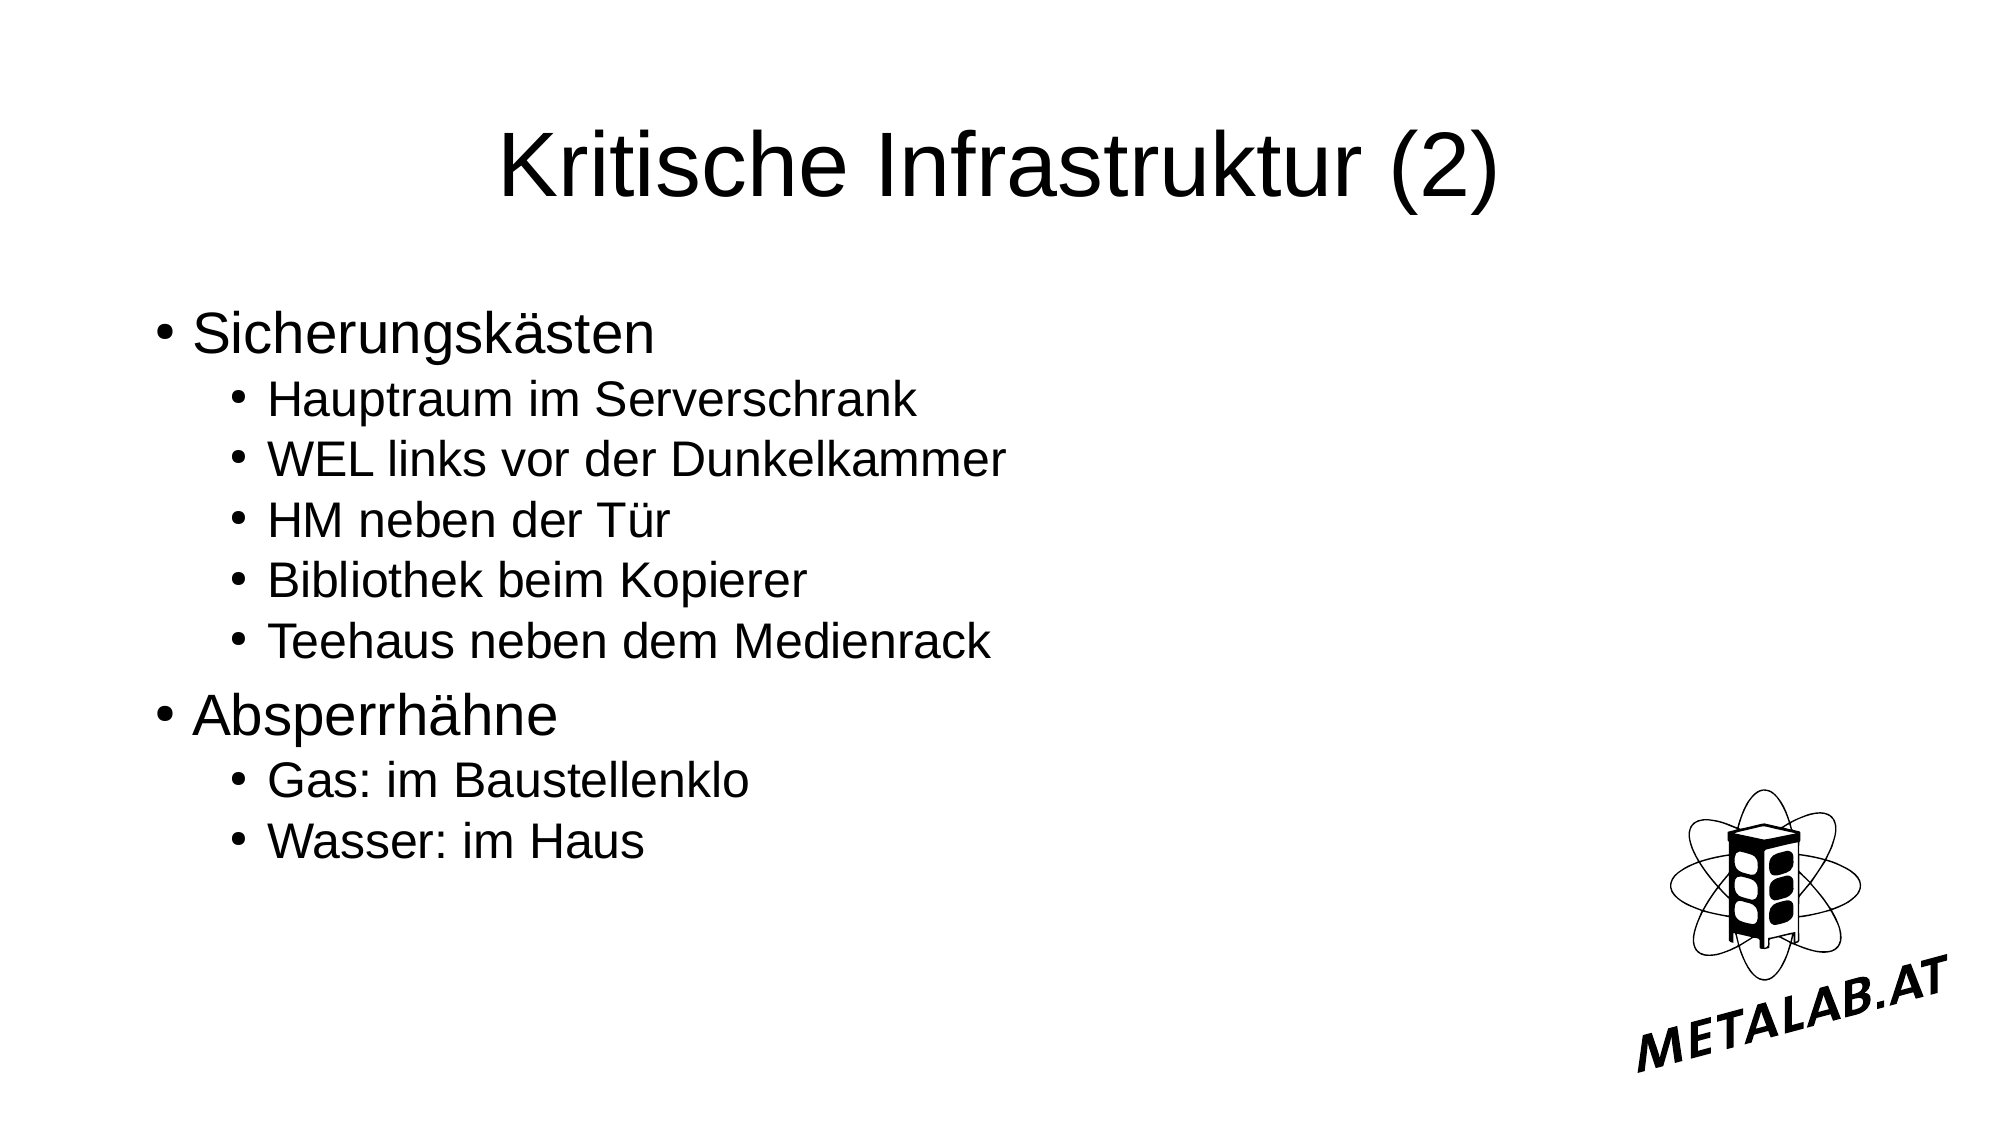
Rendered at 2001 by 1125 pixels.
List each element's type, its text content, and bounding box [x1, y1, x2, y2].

list Sicherungskästen Hauptraum im Serverschrank WEL links vor der Dunkelkammer HM neben der Tür Bibliothek beim Kopierer Teehaus neben dem Medienrack Absperrhähne Gas: im Baustellenklo Wasser: im Haus [137, 299, 1863, 1014]
title Kritische Infrastruktur (2) [137, 59, 1863, 278]
